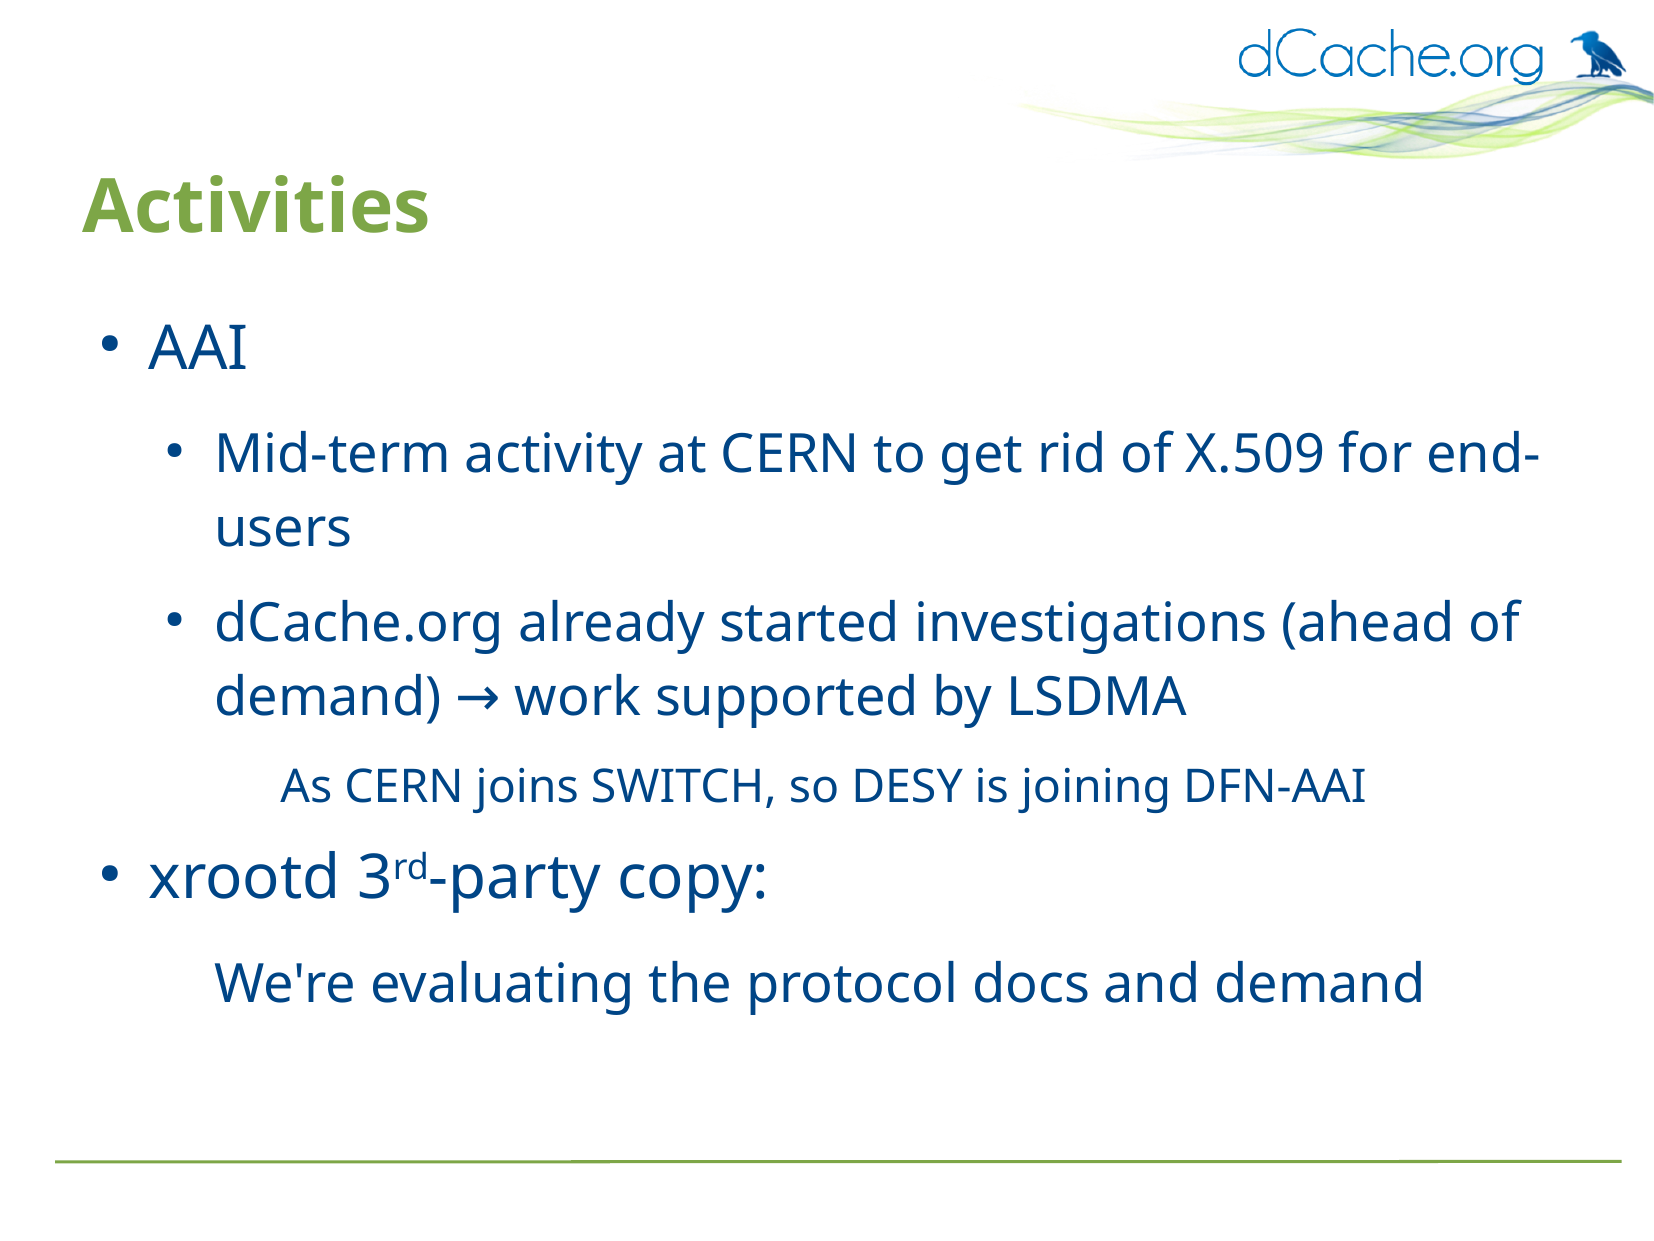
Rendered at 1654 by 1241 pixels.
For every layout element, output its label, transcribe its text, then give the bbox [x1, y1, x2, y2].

picture [956, 16, 1654, 169]
title Activities [82, 155, 1605, 252]
list AAI Mid-term activity at CERN to get rid of X.509 for end-users dCache.org already started investigations (ahead of demand) → work supported by LSDMA As CERN joins SWITCH, so DESY is joining DFN-AAI xrootd 3rd-party copy: We're evaluating the protocol docs and demand [82, 302, 1571, 1023]
